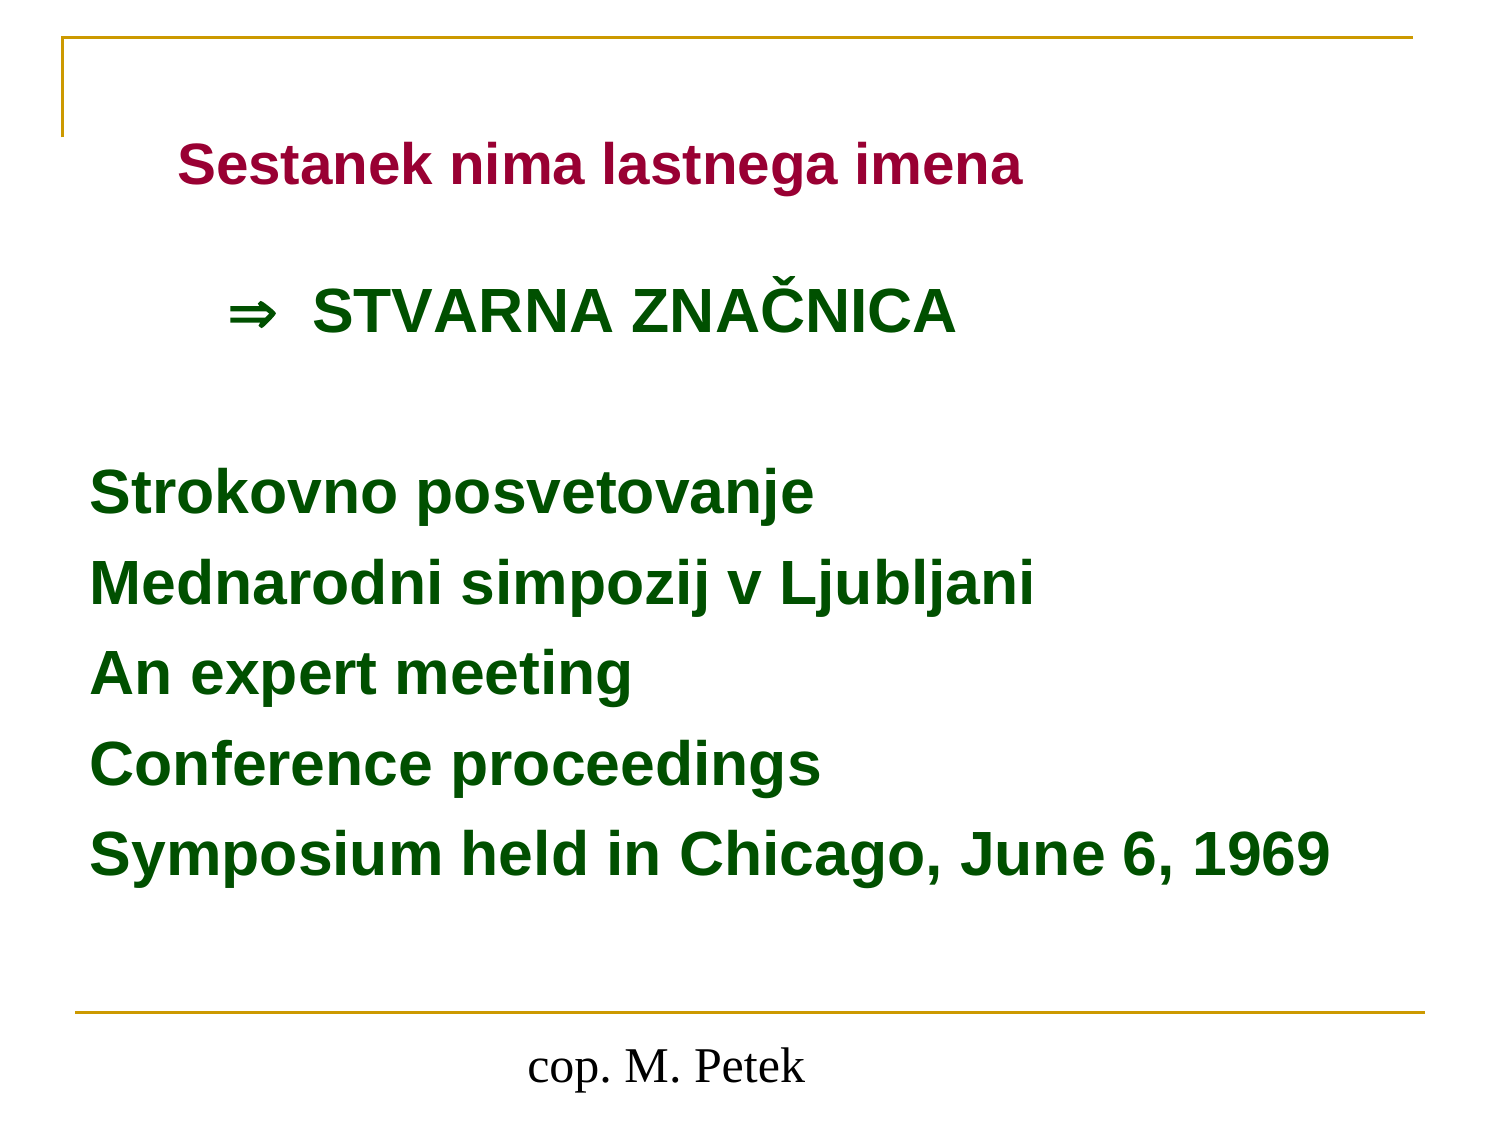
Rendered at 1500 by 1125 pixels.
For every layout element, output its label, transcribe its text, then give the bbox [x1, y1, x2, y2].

list  STVARNA ZNAČNICA Strokovno posvetovanje Mednarodni simpozij v Ljubljani An expert meeting Conference proceedings Symposium held in Chicago, June 6, 1969 [75, 262, 1426, 1006]
text_box Sestanek nima lastnega imena [162, 118, 1438, 275]
